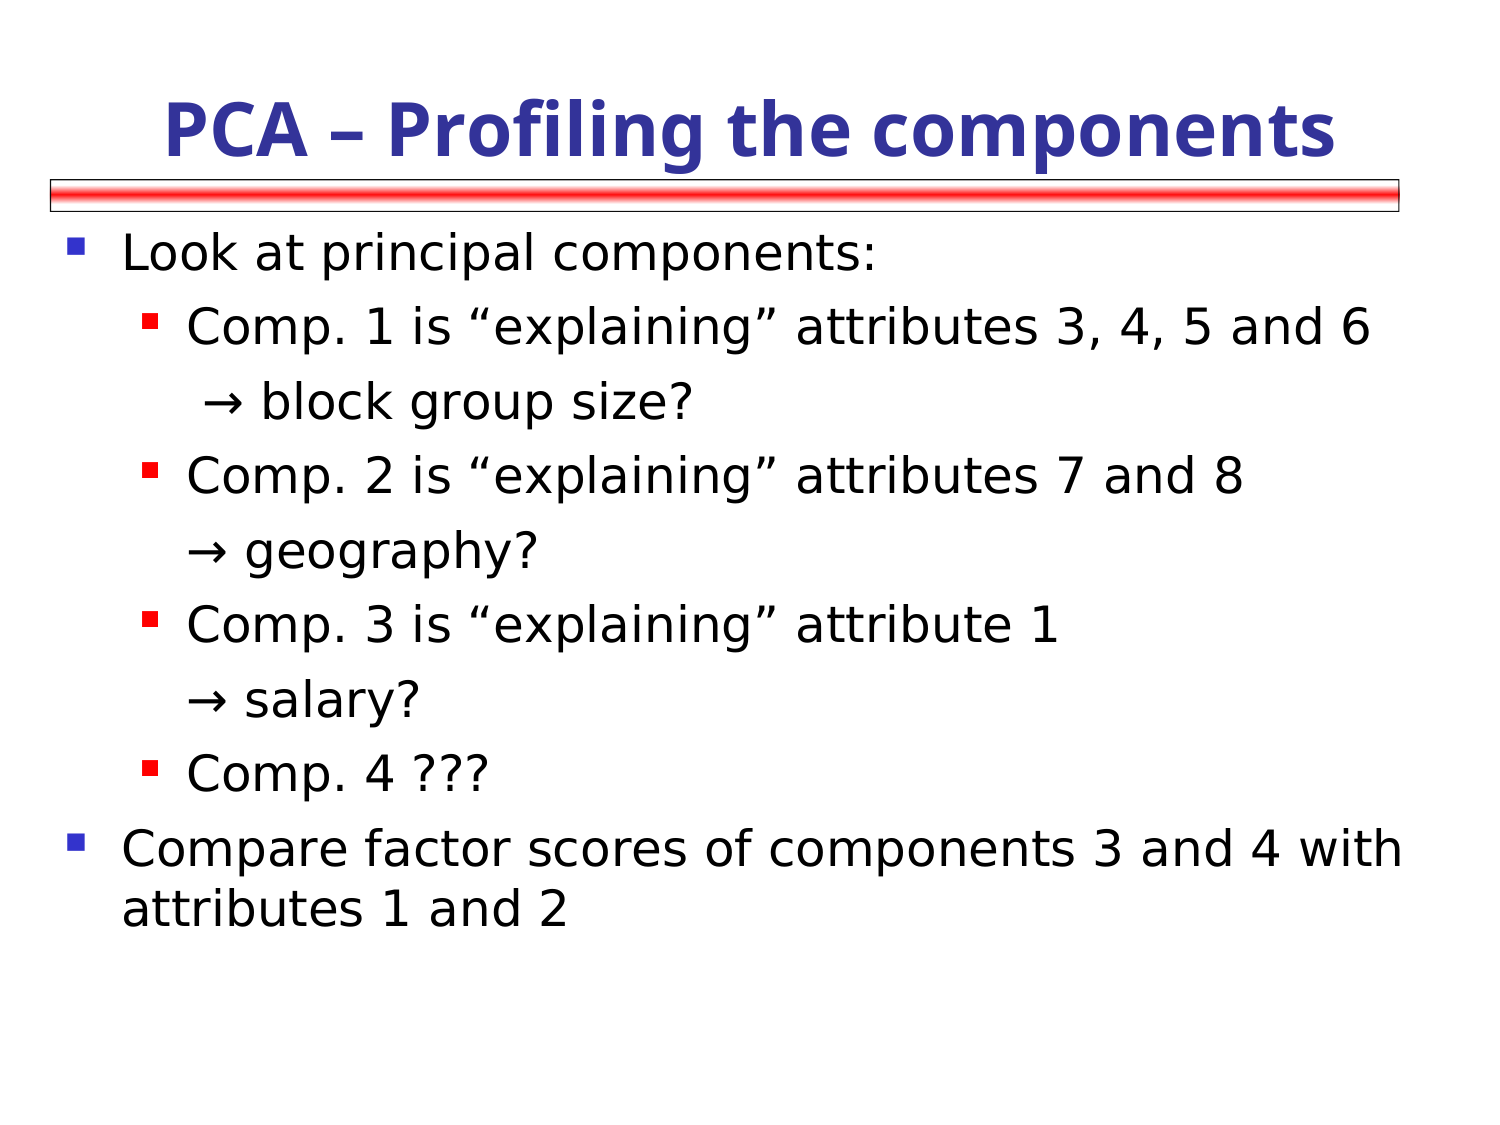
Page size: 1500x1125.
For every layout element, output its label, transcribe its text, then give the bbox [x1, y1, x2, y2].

list Look at principal components: Comp. 1 is “explaining” attributes 3, 4, 5 and 6 → block group size? Comp. 2 is “explaining” attributes 7 and 8 → geography? Comp. 3 is “explaining” attribute 1 → salary? Comp. 4 ??? Compare factor scores of components 3 and 4 with attributes 1 and 2 [49, 212, 1425, 1081]
title PCA – Profiling the components [0, 74, 1500, 180]
